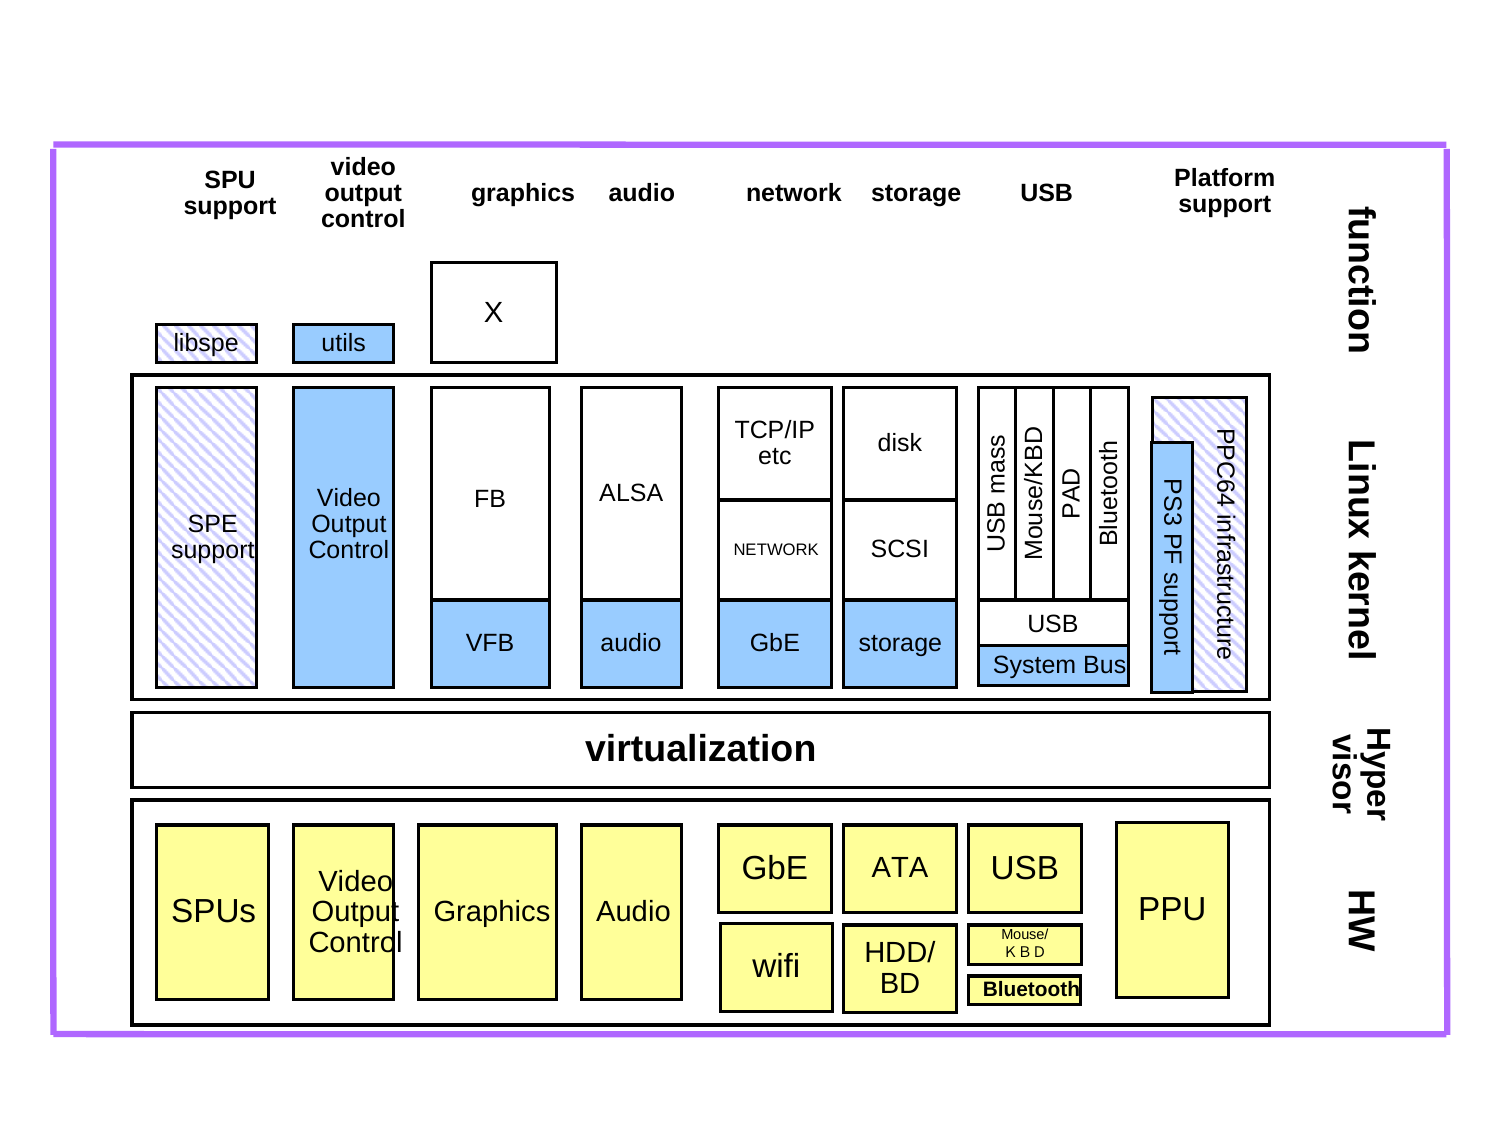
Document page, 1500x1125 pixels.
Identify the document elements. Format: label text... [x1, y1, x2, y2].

text_box USB [1005, 162, 1081, 225]
text_box PAD [1053, 387, 1091, 599]
text_box audio [593, 162, 669, 225]
text_box System Bus [978, 645, 1129, 686]
text_box HW [1329, 875, 1392, 951]
text_box ATA [843, 825, 957, 913]
text_box GbE [718, 825, 832, 913]
text_box USB mass [978, 387, 1016, 601]
text_box Linux kernel [1329, 412, 1392, 688]
text_box libspe [156, 324, 257, 363]
text_box Bluetooth [968, 976, 1081, 1005]
text_box storage [856, 162, 932, 225]
text_box graphics [456, 162, 532, 225]
text_box SPU support [168, 162, 244, 225]
text_box SCSI [843, 500, 957, 600]
text_box Video Output Control [293, 824, 394, 1000]
text_box function [1329, 191, 1392, 279]
text_box network [731, 162, 807, 225]
text_box HDD/ BD [843, 924, 957, 1013]
text_box USB [968, 825, 1082, 913]
text_box virtualization [132, 712, 1270, 788]
text_box NETWORK [718, 500, 832, 600]
text_box Video Output Control [293, 387, 394, 688]
text_box VFB [431, 600, 550, 688]
text_box PPC64 infrastructure [1152, 397, 1247, 692]
text_box Mouse/KBD [1016, 387, 1053, 599]
text_box USB [978, 599, 1129, 645]
text_box Audio [581, 824, 682, 1000]
text_box ALSA [581, 387, 682, 601]
text_box Mouse/ ＫＢＤ [968, 924, 1082, 965]
text_box audio [581, 601, 682, 688]
text_box PPU [1116, 822, 1229, 998]
text_box X [431, 262, 557, 363]
text_box wifi [720, 923, 833, 1012]
text_box PS3 PF support [1151, 442, 1193, 693]
text_box GbE [718, 600, 832, 688]
text_box Platform support [1159, 160, 1235, 224]
text_box Graphics [418, 824, 557, 1000]
text_box utils [293, 324, 394, 363]
text_box Bluetooth [1091, 387, 1129, 599]
text_box SPE support [156, 387, 257, 688]
text_box Hyper visor [1329, 712, 1392, 801]
text_box storage [843, 600, 957, 688]
text_box TCP/IP etc [718, 387, 832, 500]
text_box disk [843, 387, 957, 500]
text_box video output control [306, 162, 382, 225]
text_box FB [431, 387, 550, 600]
text_box SPUs [156, 824, 269, 1000]
